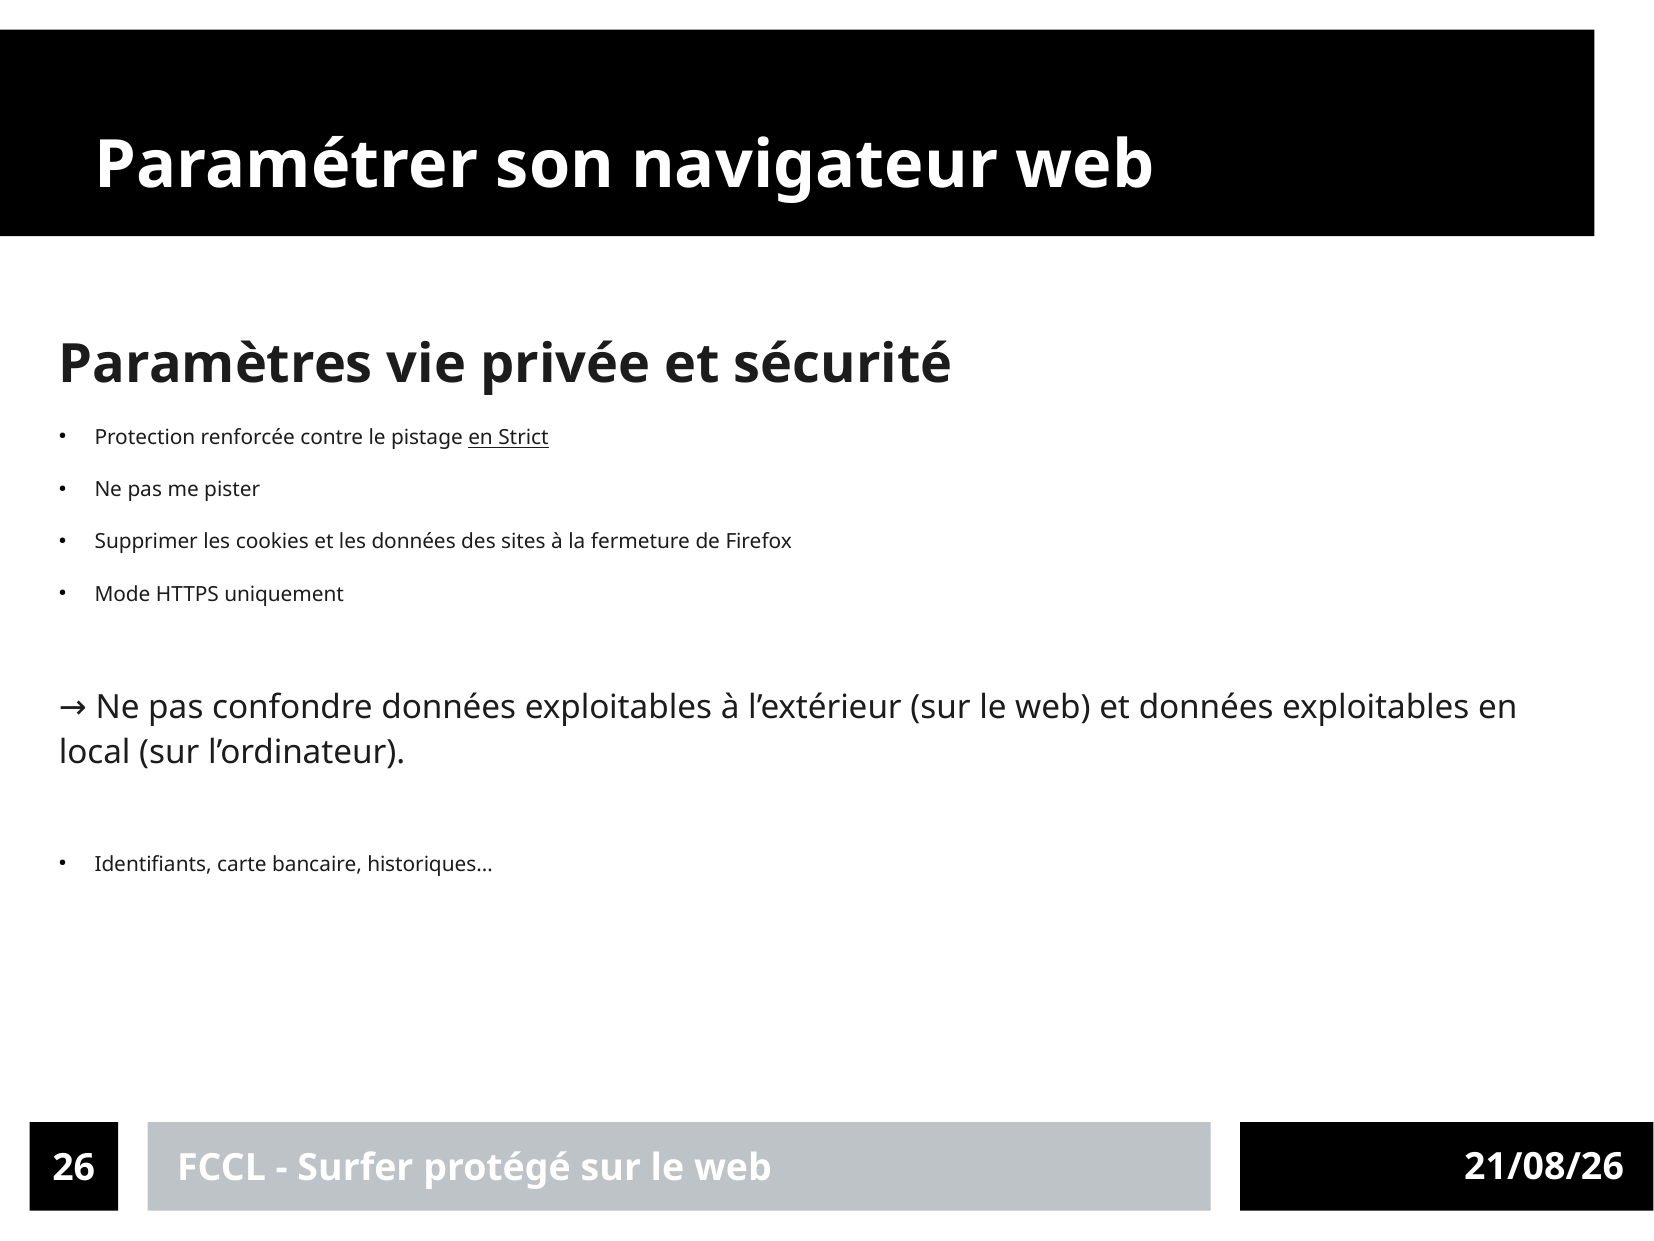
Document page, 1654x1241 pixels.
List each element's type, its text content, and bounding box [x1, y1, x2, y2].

list Paramètres vie privée et sécurité Protection renforcée contre le pistage en Strict Ne pas me pister Supprimer les cookies et les données des sites à la fermeture de Firefox Mode HTTPS uniquement → Ne pas confondre données exploitables à l’extérieur (sur le web) et données exploitables en local (sur l’ordinateur). Identifiants, carte bancaire, historiques… [59, 324, 1565, 1093]
title Paramétrer son navigateur web [59, 59, 1595, 207]
